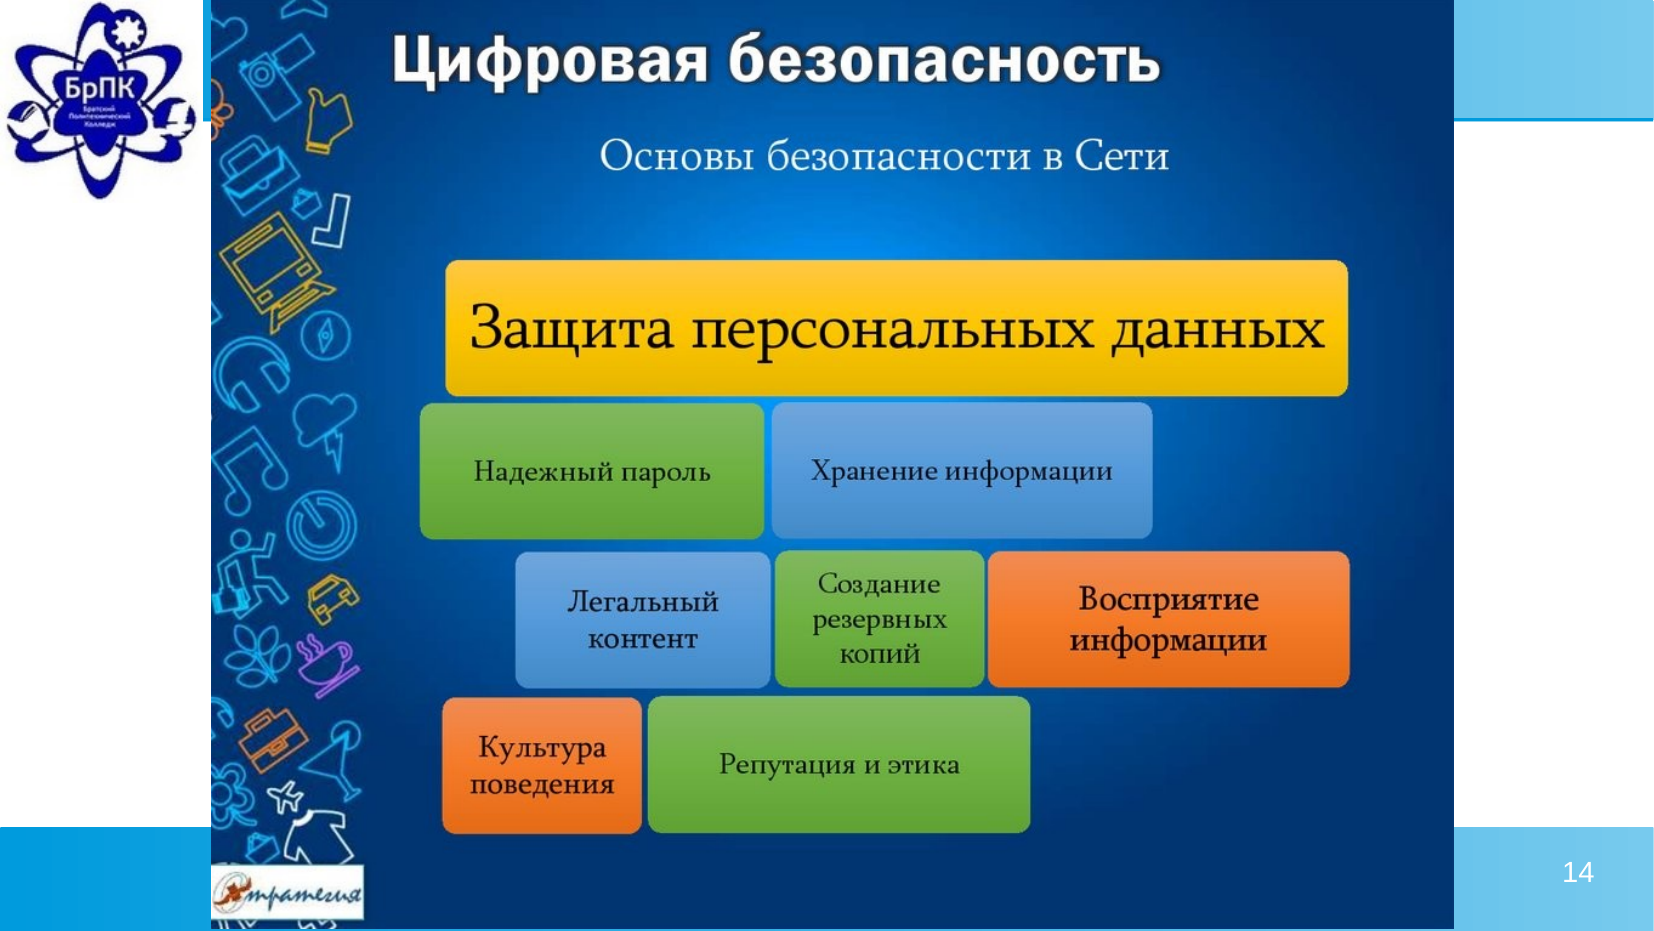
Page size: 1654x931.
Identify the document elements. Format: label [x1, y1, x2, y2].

picture [211, 0, 1454, 929]
picture [0, 0, 203, 203]
